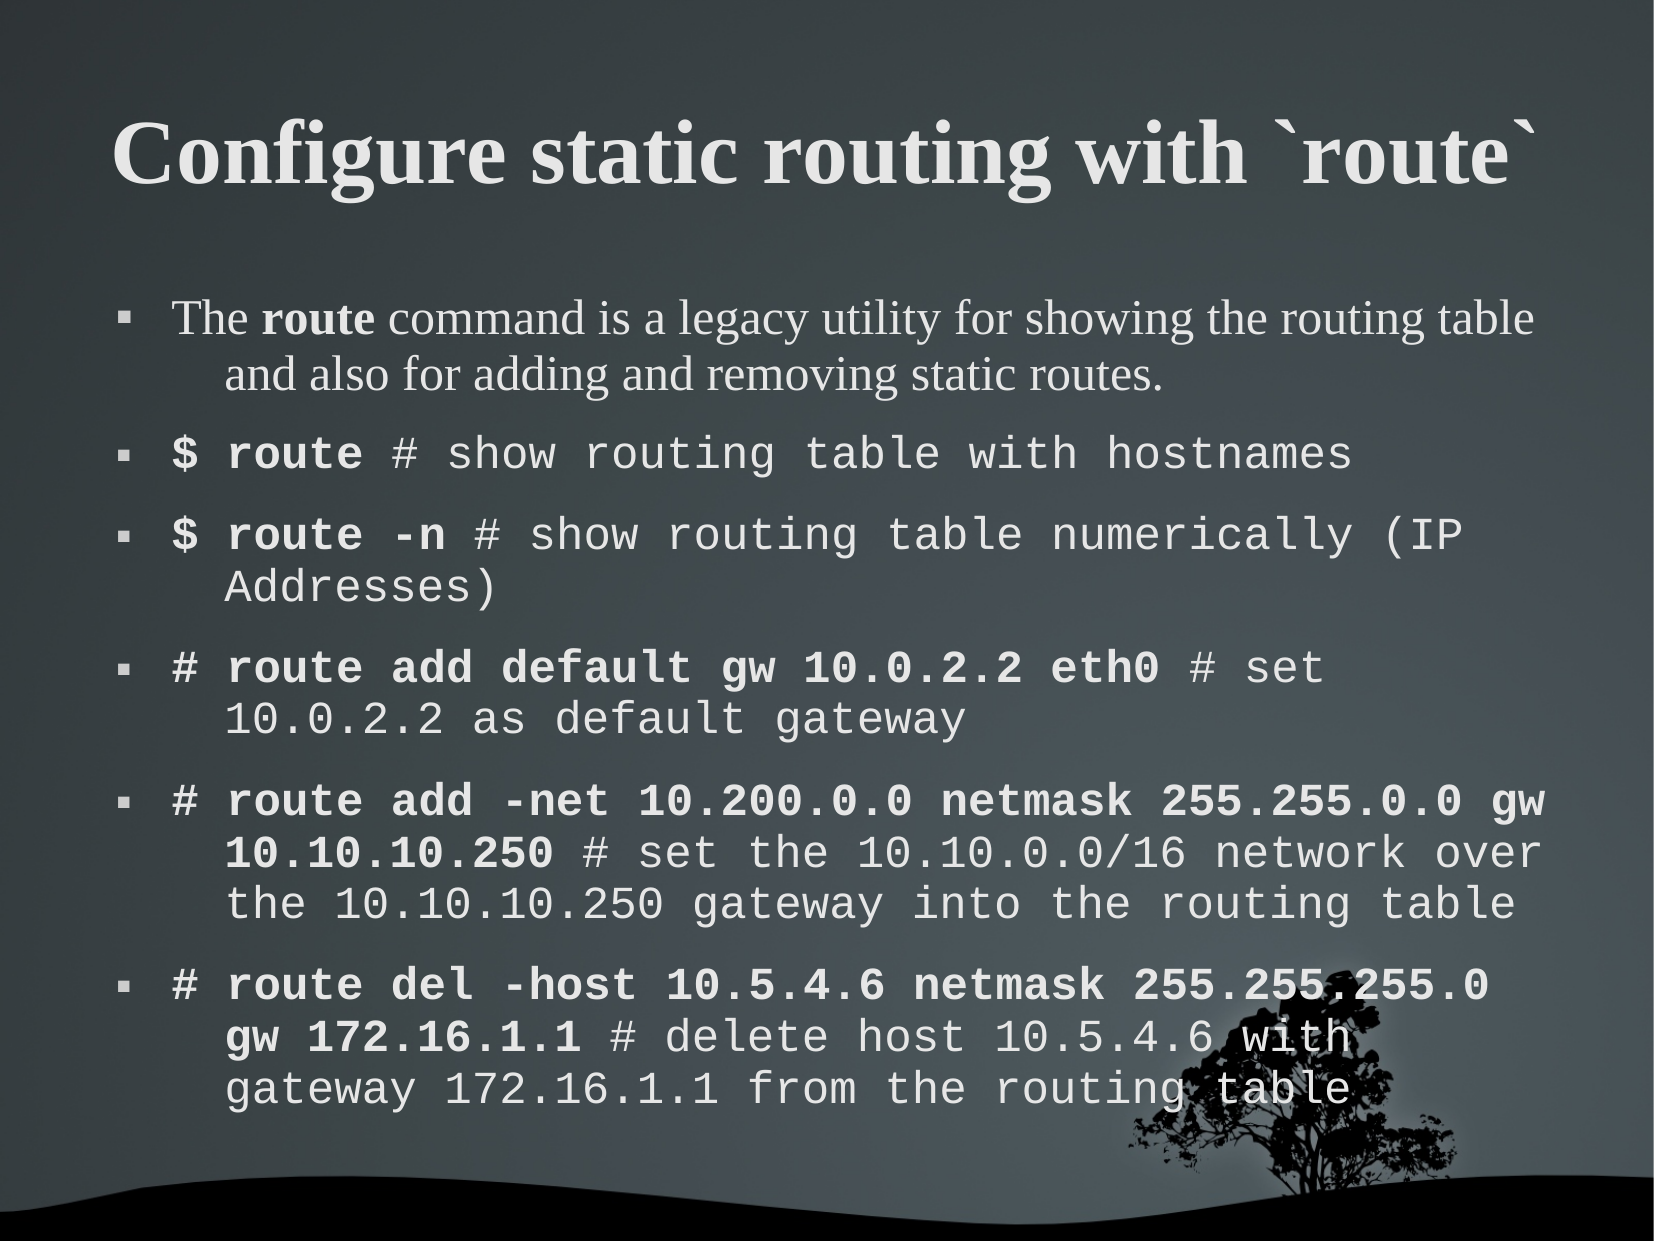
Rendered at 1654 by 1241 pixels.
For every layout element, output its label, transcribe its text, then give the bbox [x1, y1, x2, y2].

picture [0, 0, 1654, 1241]
title Configure static routing with `route` [82, 49, 1571, 257]
list The route command is a legacy utility for showing the routing table and also for adding and removing static routes. $ route # show routing table with hostnames $ route -n # show routing table numerically (IP Addresses) # route add default gw 10.0.2.2 eth0 # set 10.0.2.2 as default gateway # route add -net 10.200.0.0 netmask 255.255.0.0 gw 10.10.10.250 # set the 10.10.0.0/16 network over the 10.10.10.250 gateway into the routing table # route del -host 10.5.4.6 netmask 255.255.255.0 gw 172.16.1.1 # delete host 10.5.4.6 with gateway 172.16.1.1 from the routing table [82, 290, 1571, 1202]
